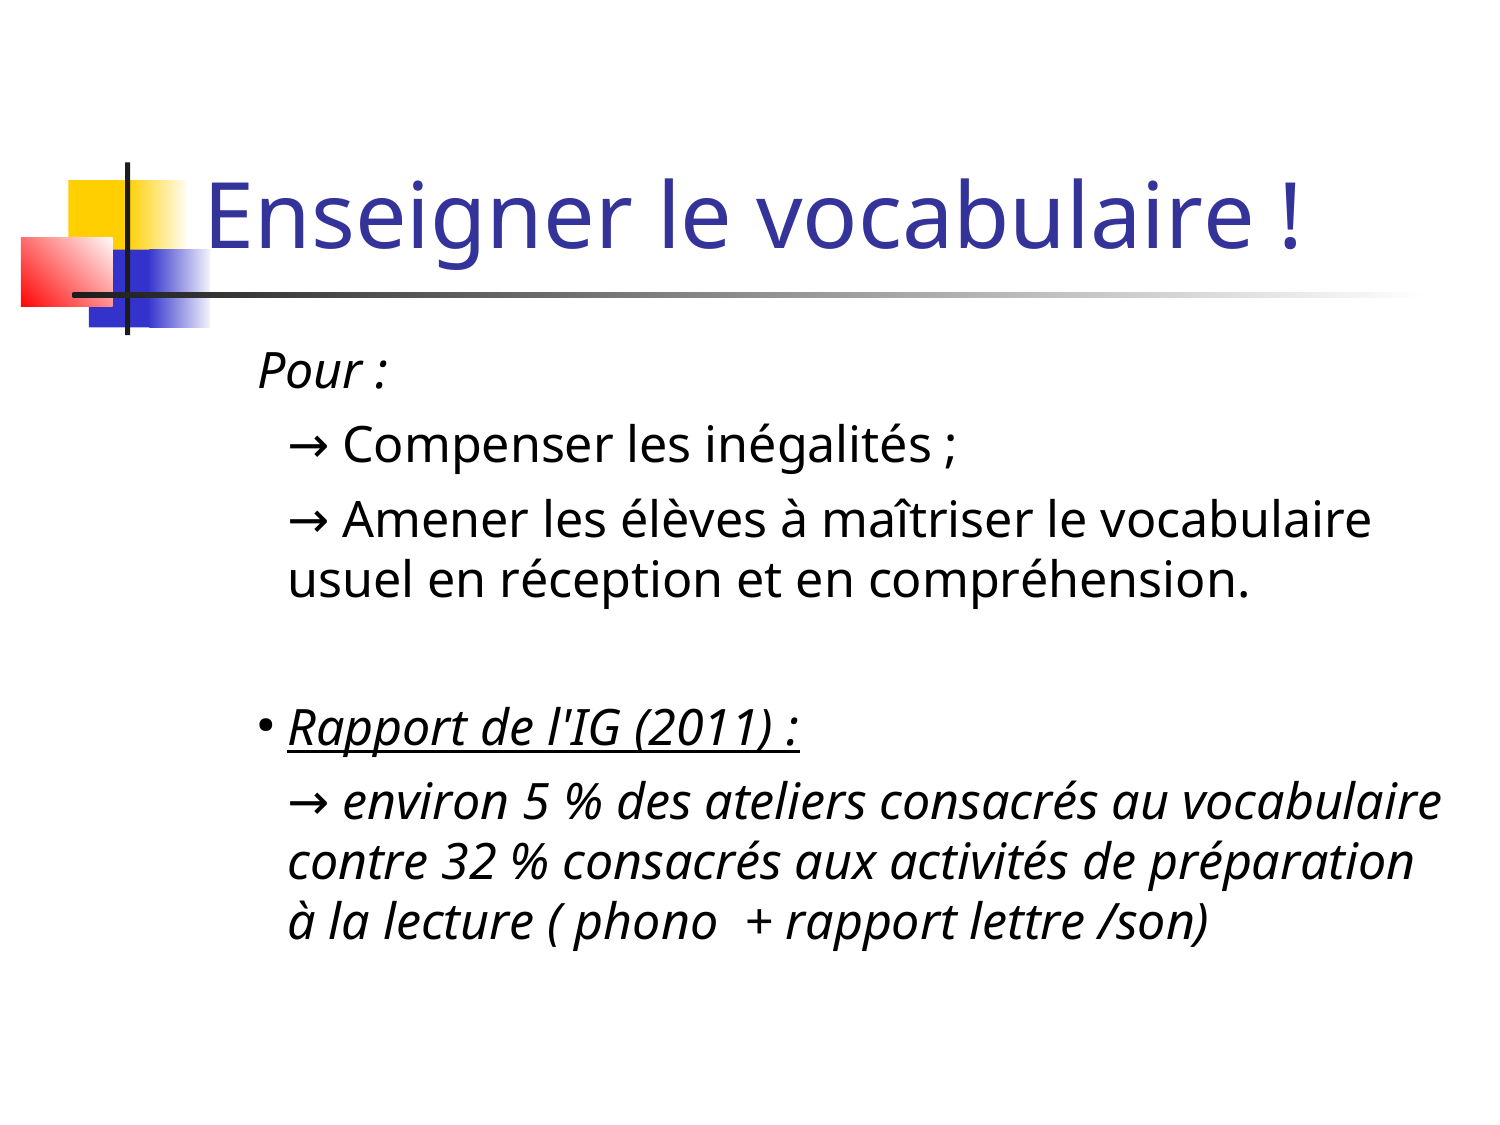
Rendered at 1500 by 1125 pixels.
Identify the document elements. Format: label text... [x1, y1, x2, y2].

list Pour : → Compenser les inégalités ; → Amener les élèves à maîtriser le vocabulaire usuel en réception et en compréhension. Rapport de l'IG (2011) : → environ 5 % des ateliers consacrés au vocabulaire contre 32 % consacrés aux activités de préparation à la lecture ( phono + rapport lettre /son) [193, 330, 1469, 1006]
title Enseigner le vocabulaire ! [188, 35, 1467, 275]
